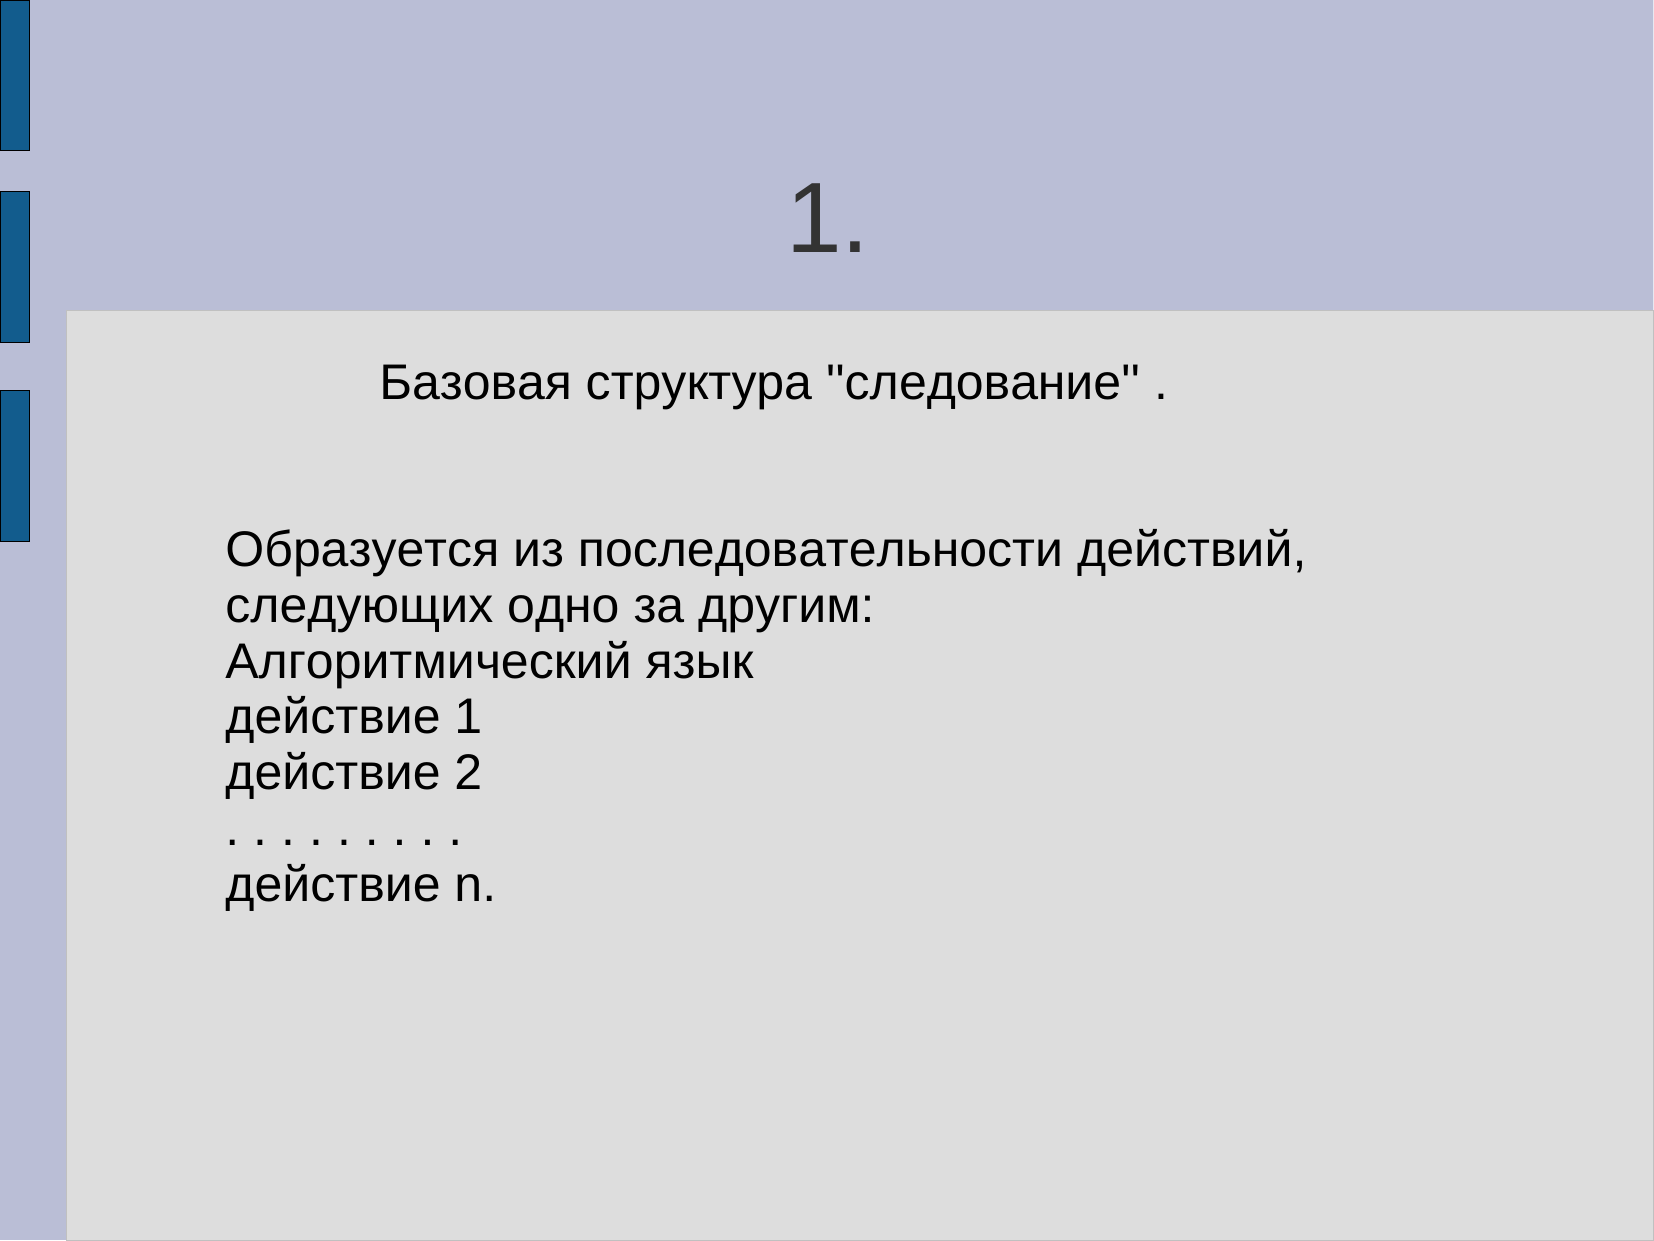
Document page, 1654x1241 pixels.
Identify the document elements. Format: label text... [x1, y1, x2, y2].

title 1. [121, 114, 1534, 322]
list Базовая структура ''следование'' . Образуется из последовательности действий, следующих одно за другим: Алгоритмический язык действие 1 действие 2 . . . . . . . . . действие n. [154, 354, 1536, 1123]
